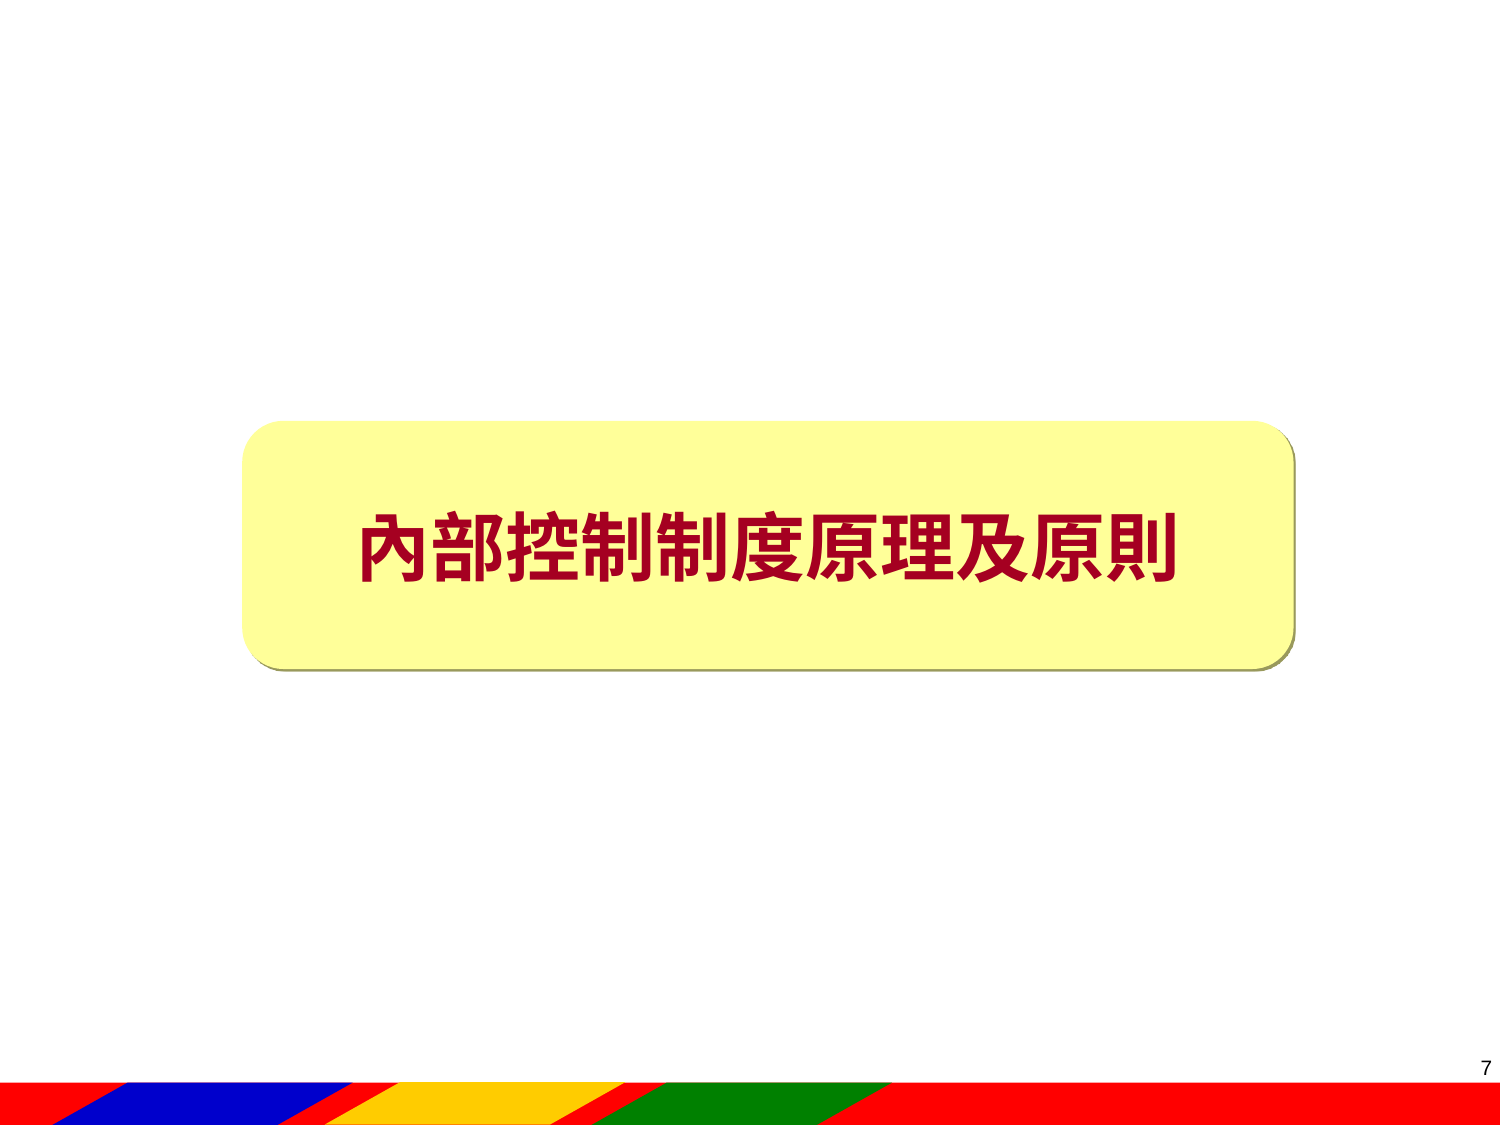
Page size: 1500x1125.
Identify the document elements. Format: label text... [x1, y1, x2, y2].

text_box <編號> [1268, 1047, 1500, 1123]
text_box 內部控制制度原理及原則 [242, 420, 1294, 670]
